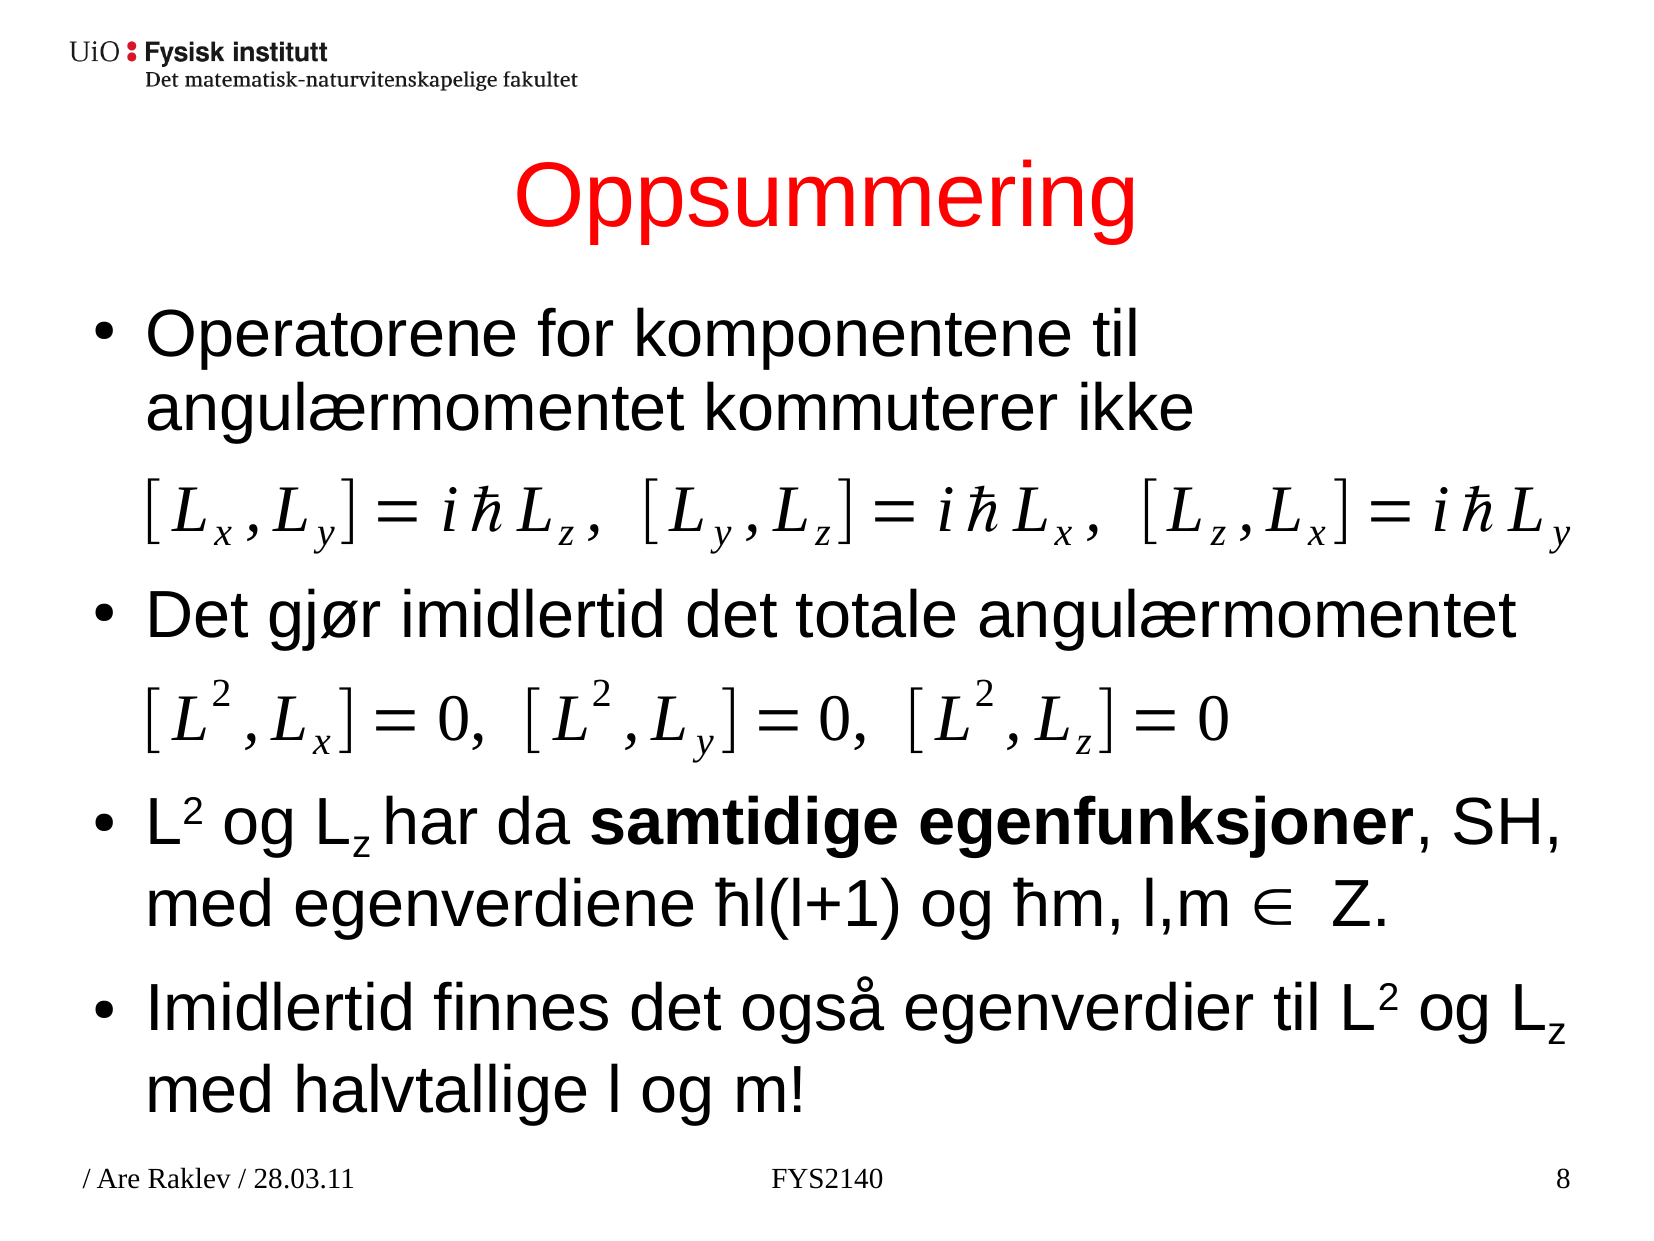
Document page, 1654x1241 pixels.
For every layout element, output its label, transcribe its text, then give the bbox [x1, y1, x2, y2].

list Operatorene for komponentene til angulærmomentet kommuterer ikke Det gjør imidlertid det totale angulærmomentet L2 og Lz har da samtidige egenfunksjoner, SH, med egenverdiene ħl(l+1) og ħm, l,m ∈ Z. Imidlertid finnes det også egenverdier til L2 og Lz med halvtallige l og m! [74, 295, 1567, 1132]
picture [68, 37, 581, 93]
chart [138, 469, 1577, 556]
title Oppsummering [82, 90, 1571, 298]
chart [138, 670, 1238, 764]
